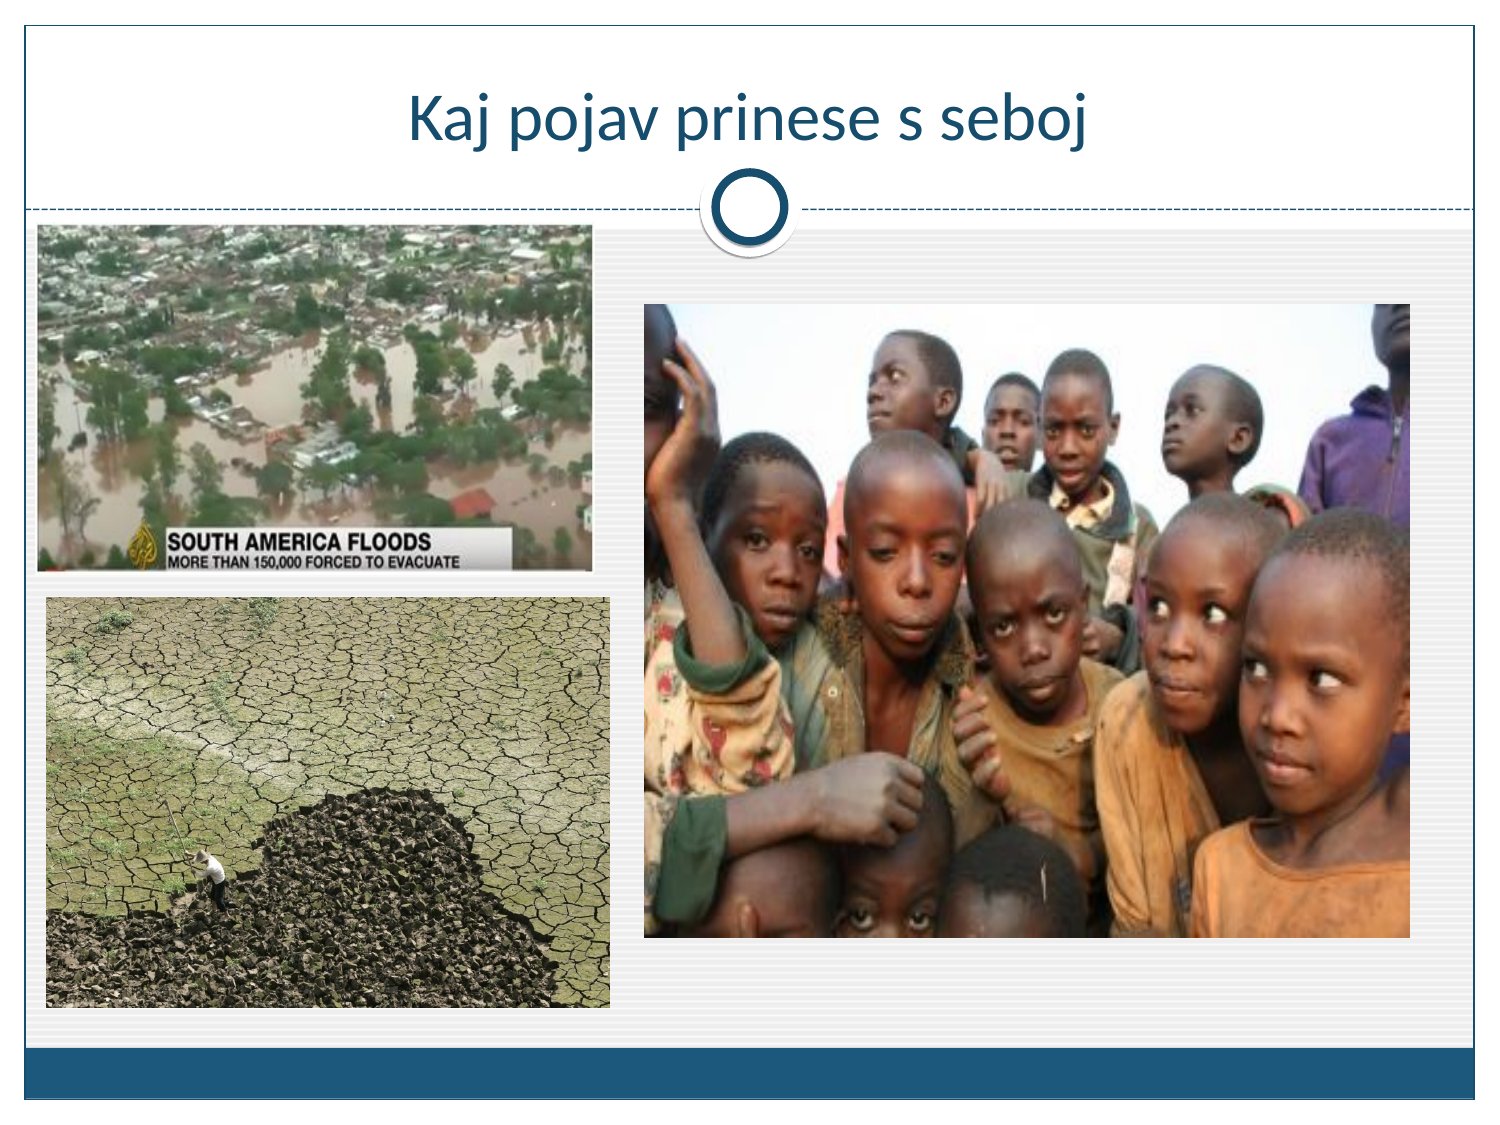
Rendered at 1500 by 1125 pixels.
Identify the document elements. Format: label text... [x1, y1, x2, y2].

picture [26, 222, 1473, 1047]
title Kaj pojav prinese s seboj [49, 37, 1450, 162]
